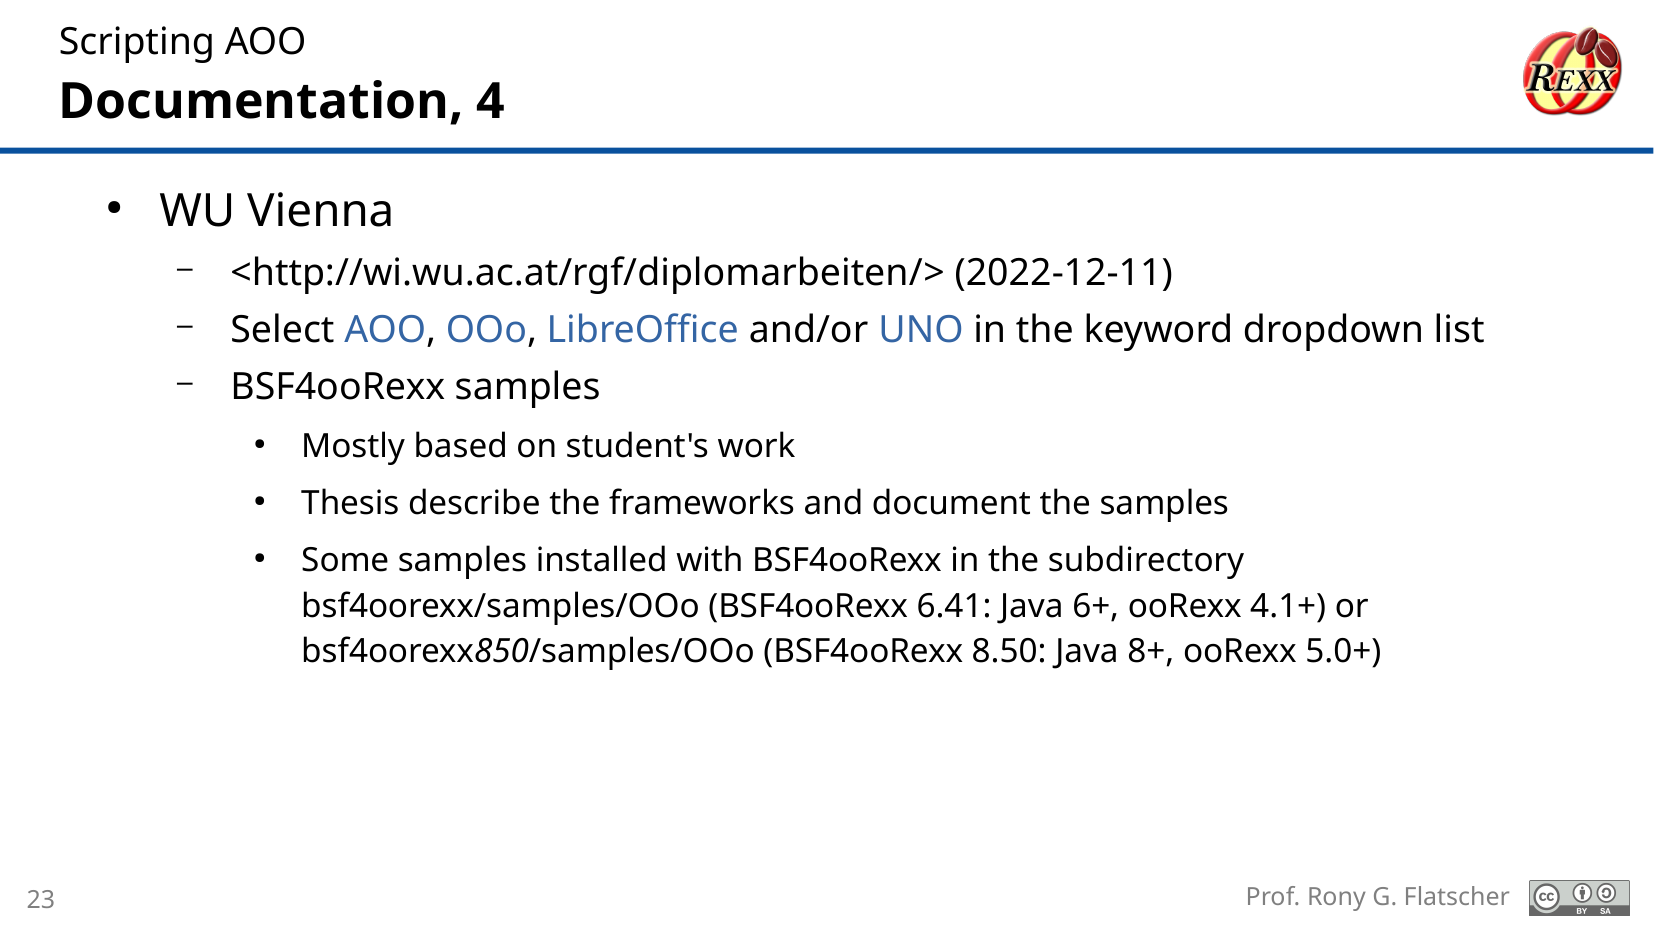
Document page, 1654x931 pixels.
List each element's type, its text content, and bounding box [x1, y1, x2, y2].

list WU Vienna <http://wi.wu.ac.at/rgf/diplomarbeiten/> (2022-12-11) Select AOO, OOo, LibreOffice and/or UNO in the keyword dropdown list BSF4ooRexx samples Mostly based on student's work Thesis describe the frameworks and document the samples Some samples installed with BSF4ooRexx in the subdirectory bsf4oorexx/samples/OOo (BSF4ooRexx 6.41: Java 6+, ooRexx 4.1+) or bsf4oorexx850/samples/OOo (BSF4ooRexx 8.50: Java 8+, ooRexx 5.0+) [88, 177, 1577, 857]
title Scripting AOO Documentation, 4 [0, 0, 1625, 148]
